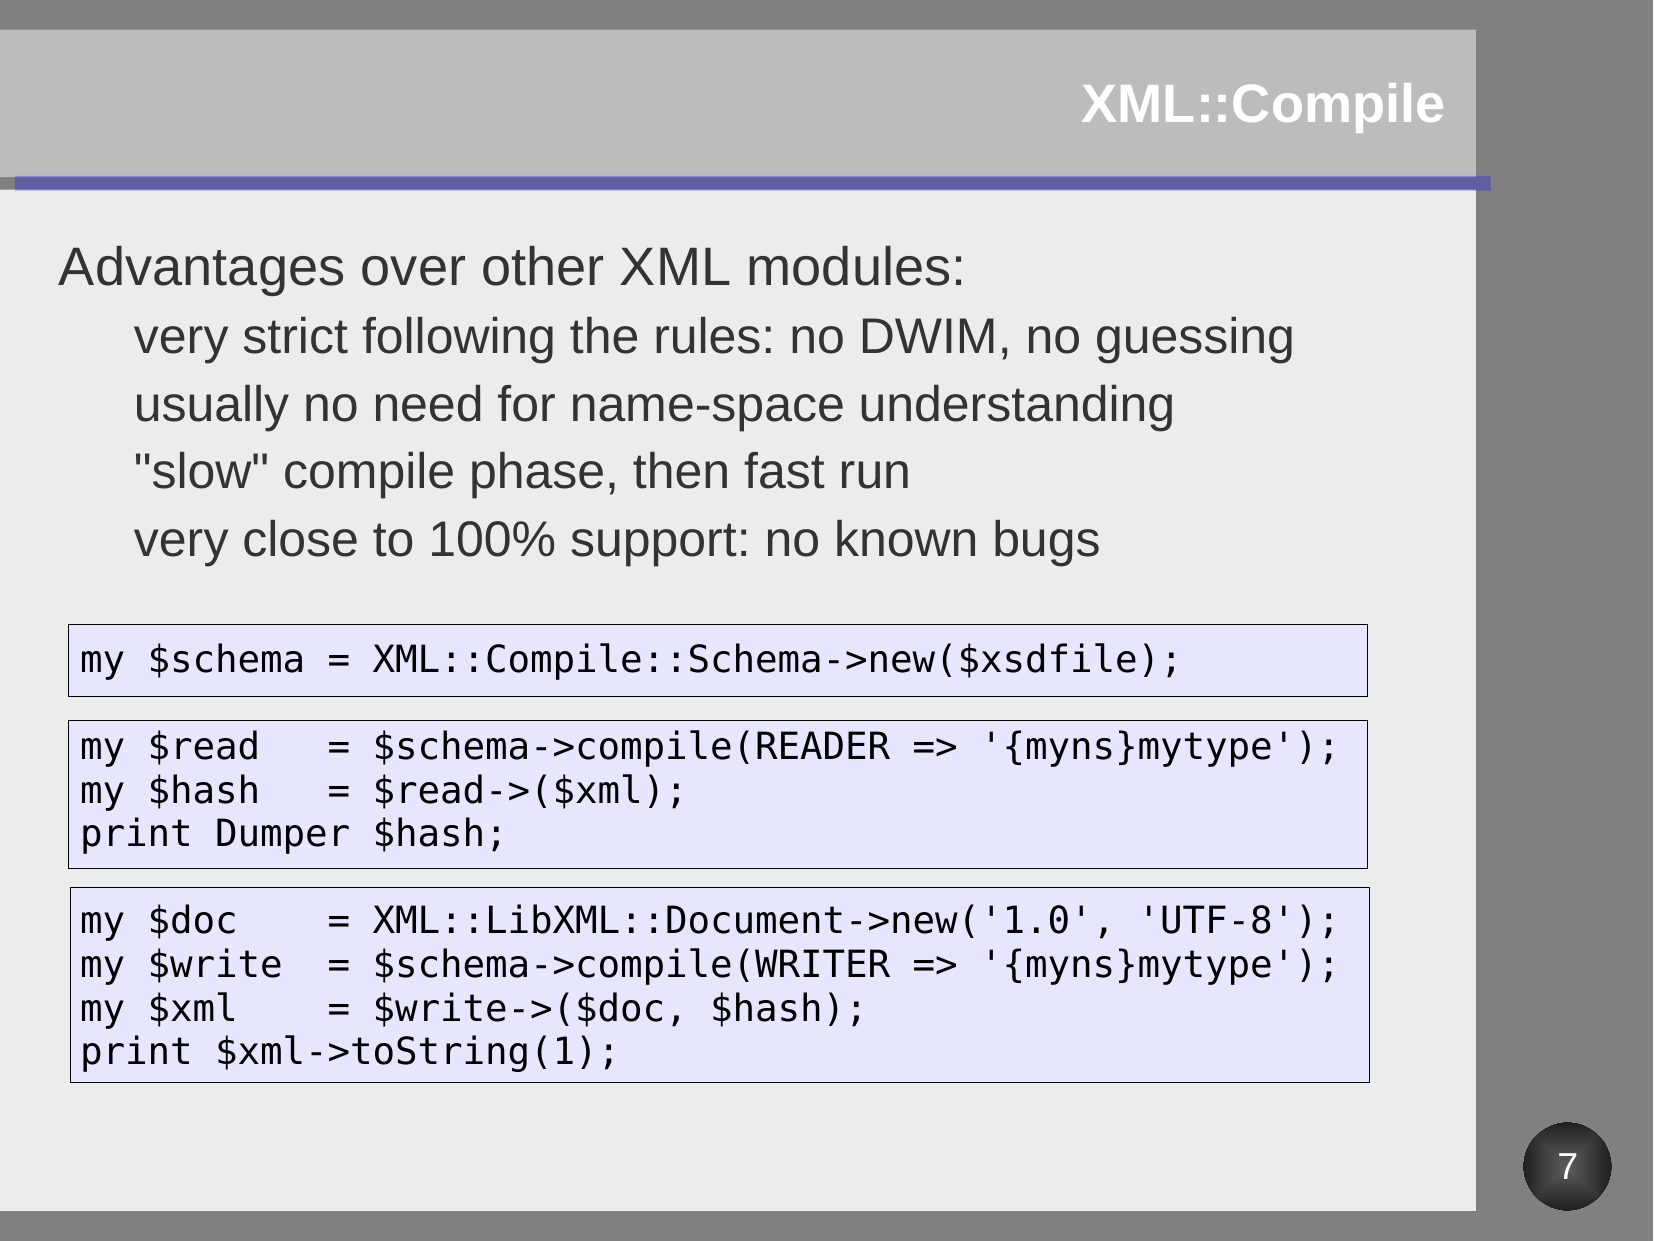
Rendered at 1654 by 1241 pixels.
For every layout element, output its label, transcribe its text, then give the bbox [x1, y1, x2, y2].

text_box [68, 720, 80, 869]
text_box [68, 624, 1368, 697]
text_box [1341, 720, 1368, 869]
title XML::Compile [29, 59, 1447, 148]
text_box [70, 887, 1370, 1083]
text_box my $schema = XML::Compile::Schema->new($xsdfile); my $read = $schema->compile(READER => '{myns}mytype'); my $hash = $read->($xml); print Dumper $hash; my $doc = XML::LibXML::Document->new('1.0', 'UTF-8'); my $write = $schema->compile(WRITER => '{myns}mytype'); my $xml = $write->($doc, $hash); print $xml->toString(1); [80, 638, 1341, 1074]
list Advantages over other XML modules: very strict following the rules: no DWIM, no guessing usually no need for name-space understanding "slow" compile phase, then fast run very close to 100% support: no known bugs [58, 236, 1417, 739]
